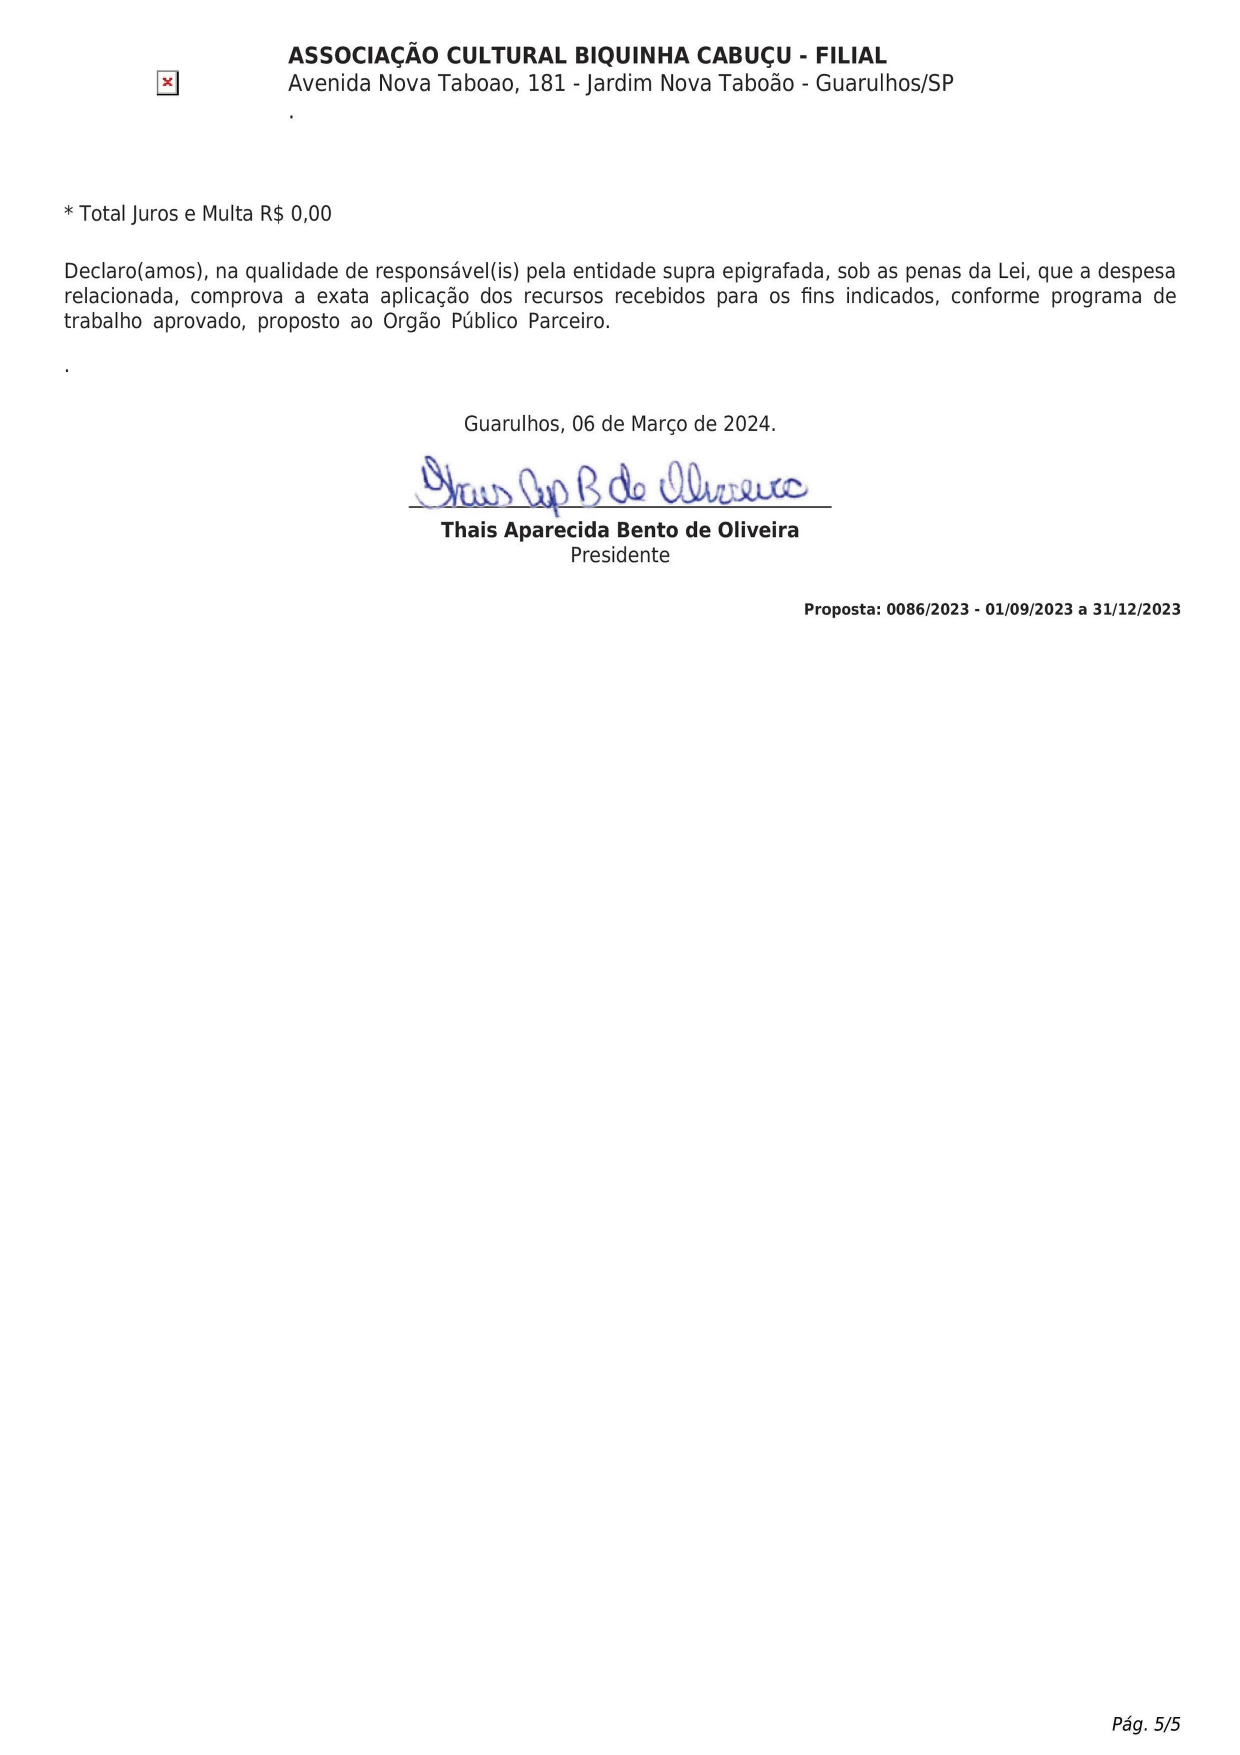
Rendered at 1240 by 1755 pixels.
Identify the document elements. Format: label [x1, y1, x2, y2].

text_box [0, 2, 1240, 1754]
